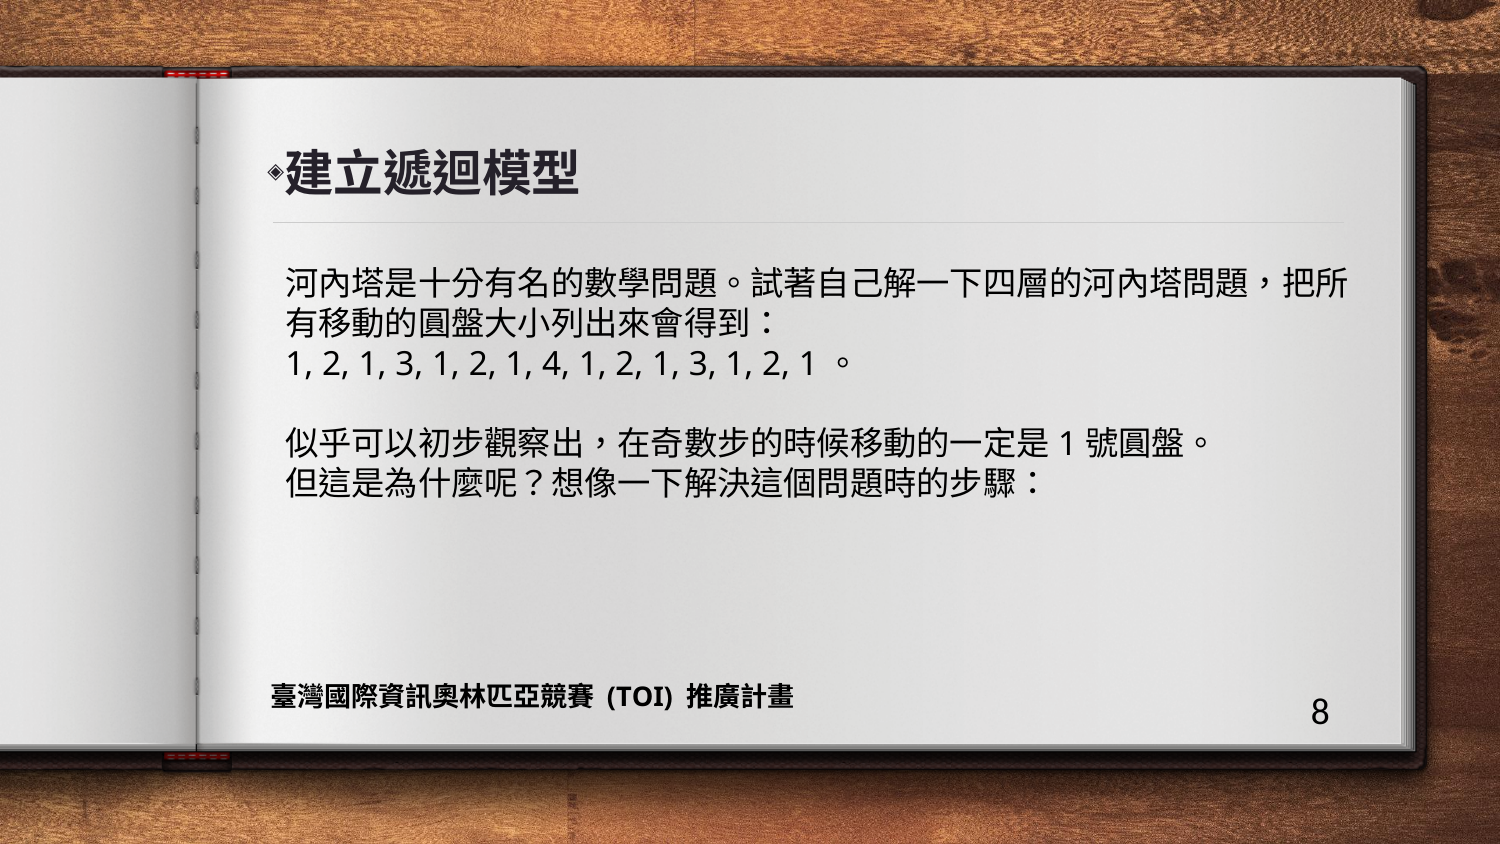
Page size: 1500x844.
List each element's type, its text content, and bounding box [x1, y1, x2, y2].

text_box [1295, 672, 1386, 737]
list 建立遞迴模型 [252, 126, 1194, 216]
text_box 河內塔是十分有名的數學問題。試著自己解一下四層的河內塔問題，把所有移動的圓盤大小列出來會得到： 1, 2, 1, 3, 1, 2, 1, 4, 1, 2, 1, 3, 1, 2, 1。 似乎可以初步觀察出，在奇數步的時候移動的一定是1號圓盤。 但這是為什麼呢？想像一下解決這個問題時的步驟： [270, 254, 1368, 513]
